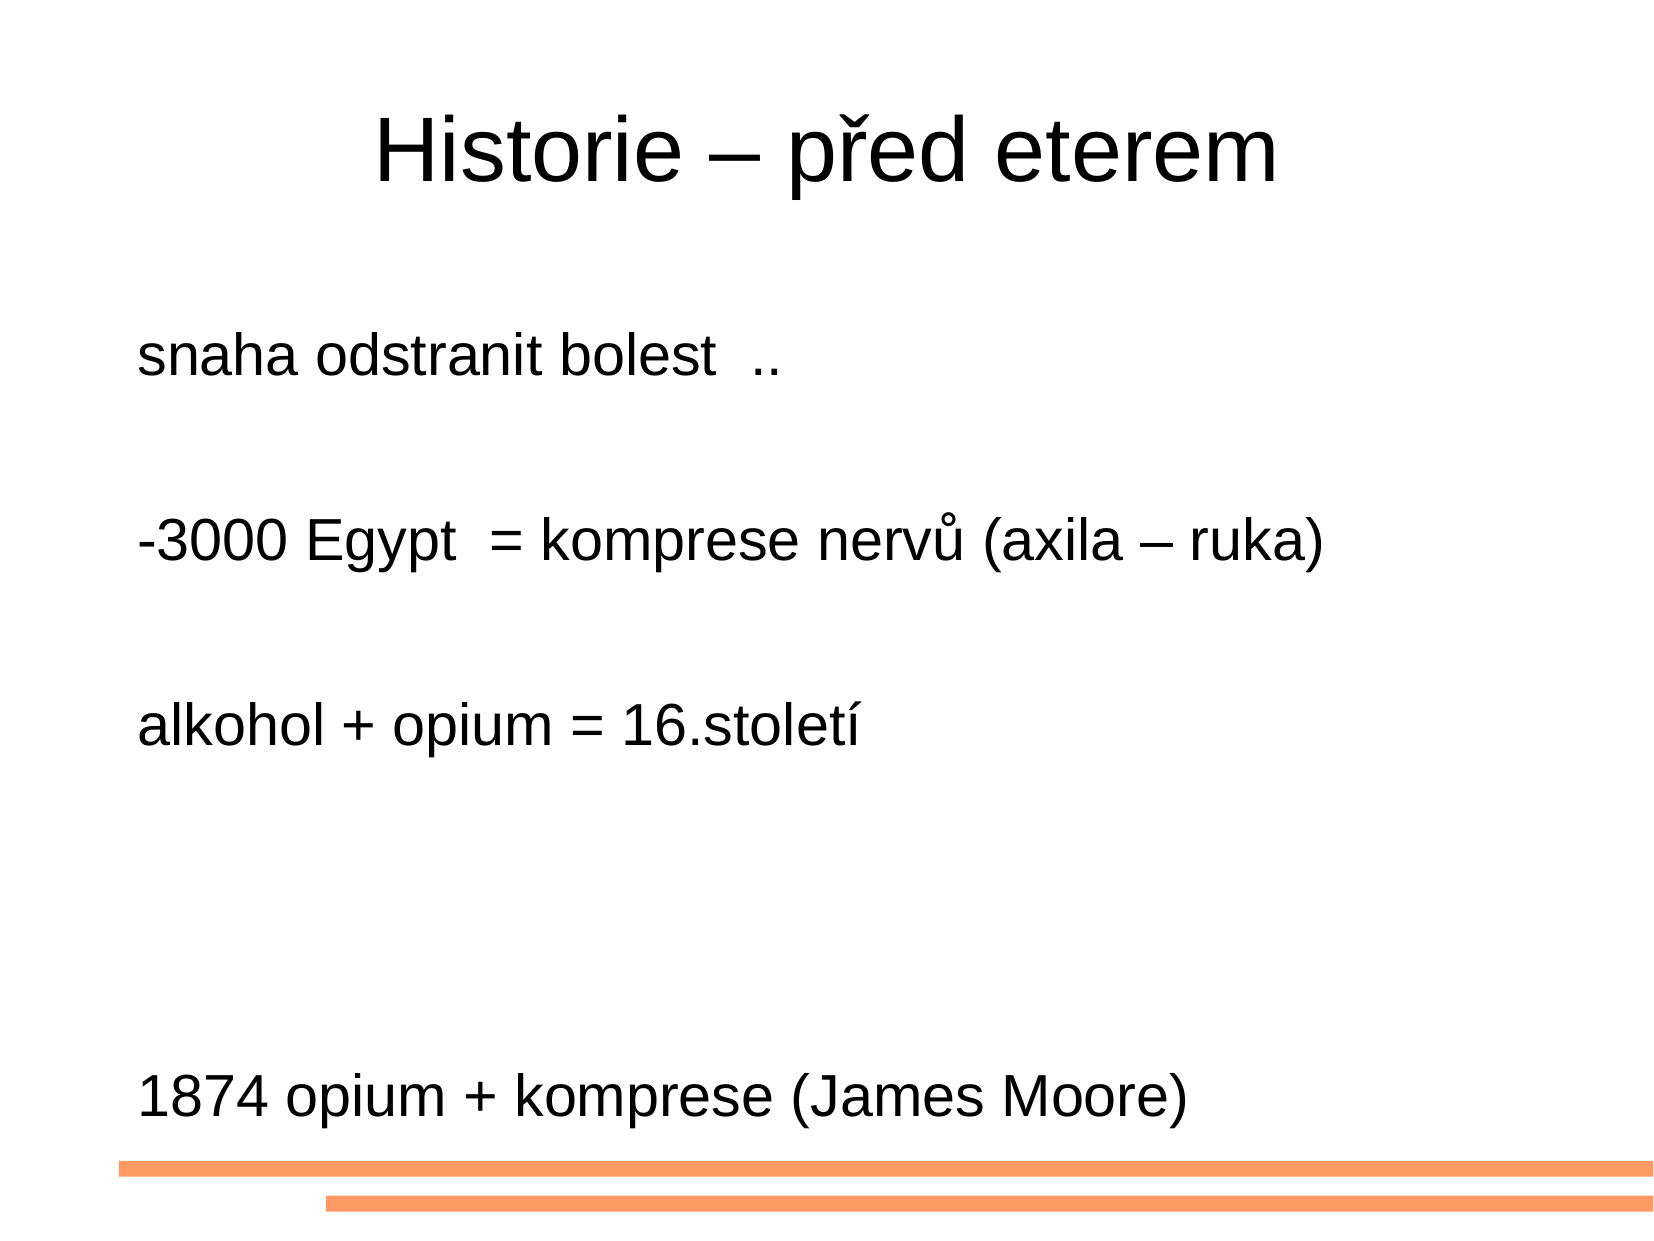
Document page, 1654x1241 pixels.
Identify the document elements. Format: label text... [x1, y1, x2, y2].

title Historie – před eterem [121, 46, 1534, 254]
list snaha odstranit bolest .. -3000 Egypt = komprese nervů (axila – ruka) alkohol + opium = 16.století 1874 opium + komprese (James Moore) [121, 322, 1561, 1132]
